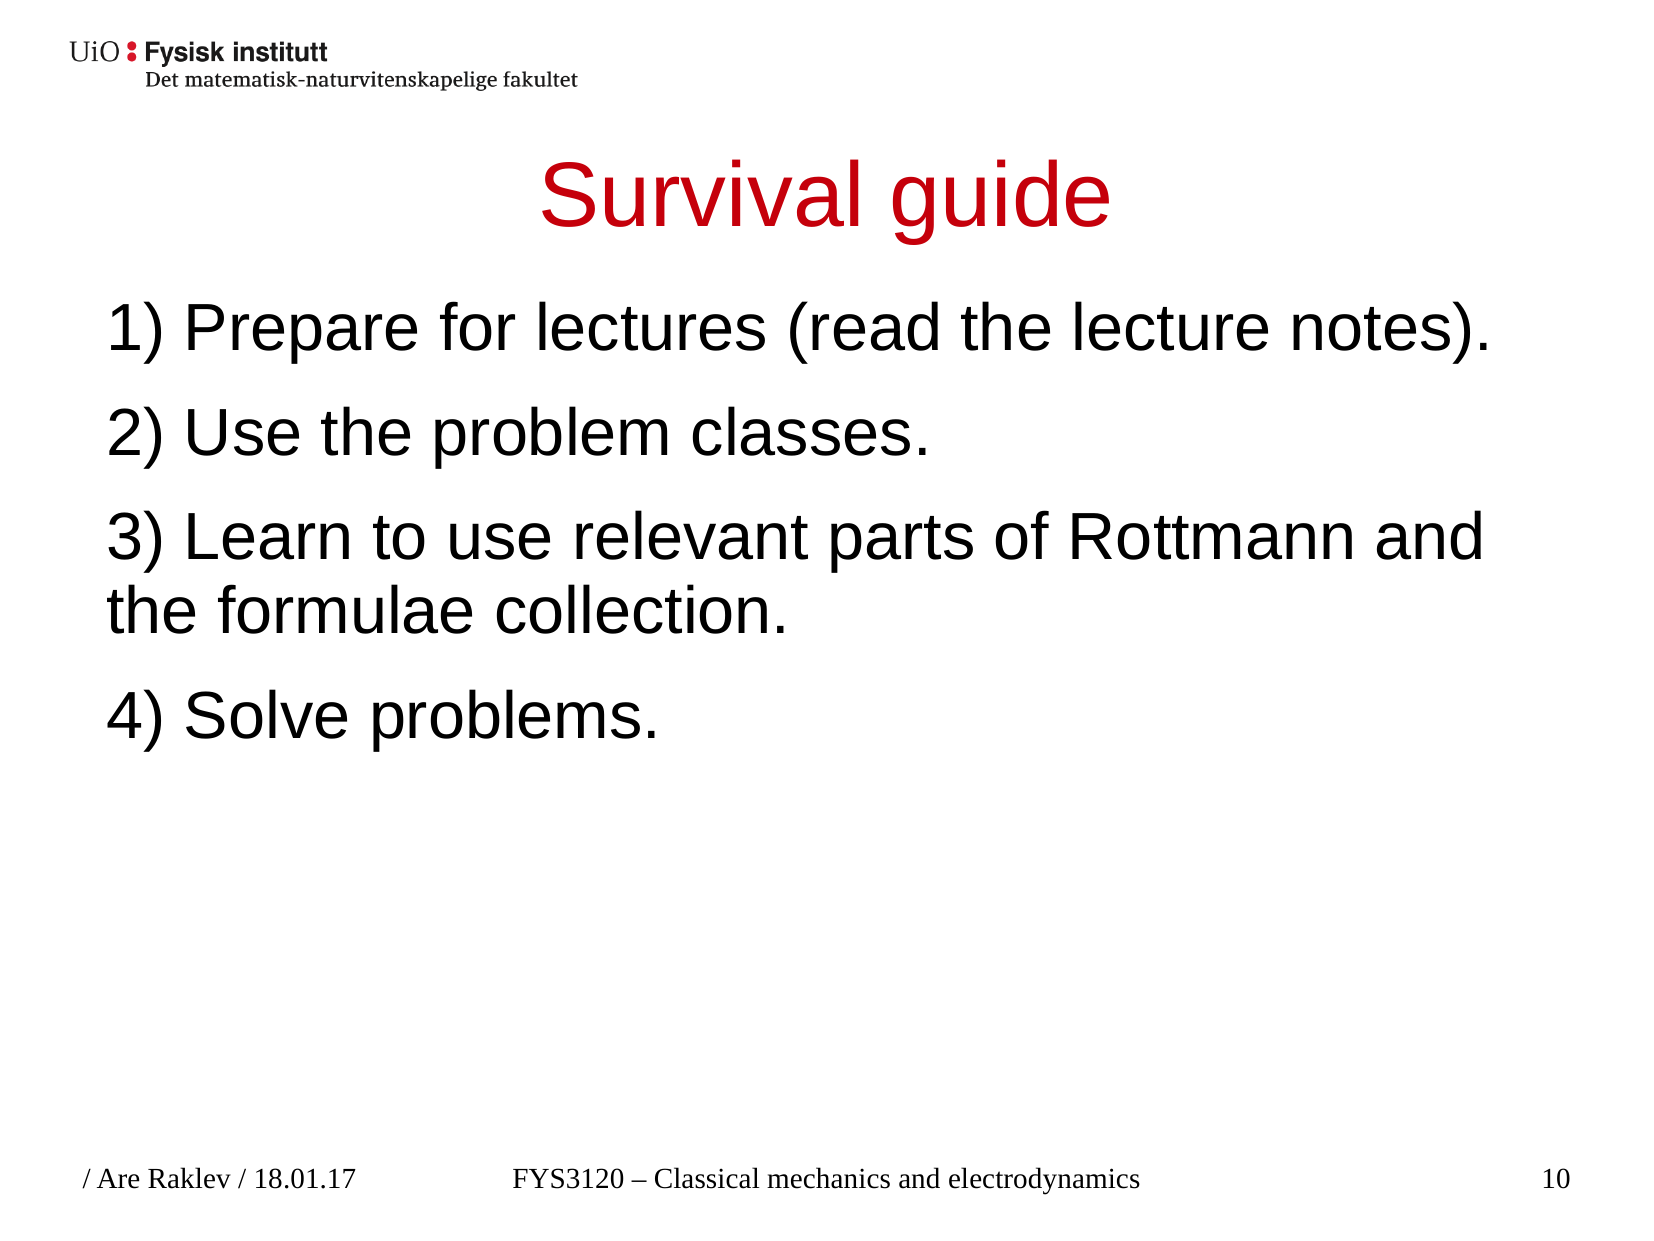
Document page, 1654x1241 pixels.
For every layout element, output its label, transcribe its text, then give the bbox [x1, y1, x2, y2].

list Prepare for lectures (read the lecture notes). Use the problem classes. Learn to use relevant parts of Rottmann and the formulae collection. Solve problems. [106, 290, 1595, 1094]
title Survival guide [82, 90, 1571, 298]
picture [68, 37, 581, 93]
